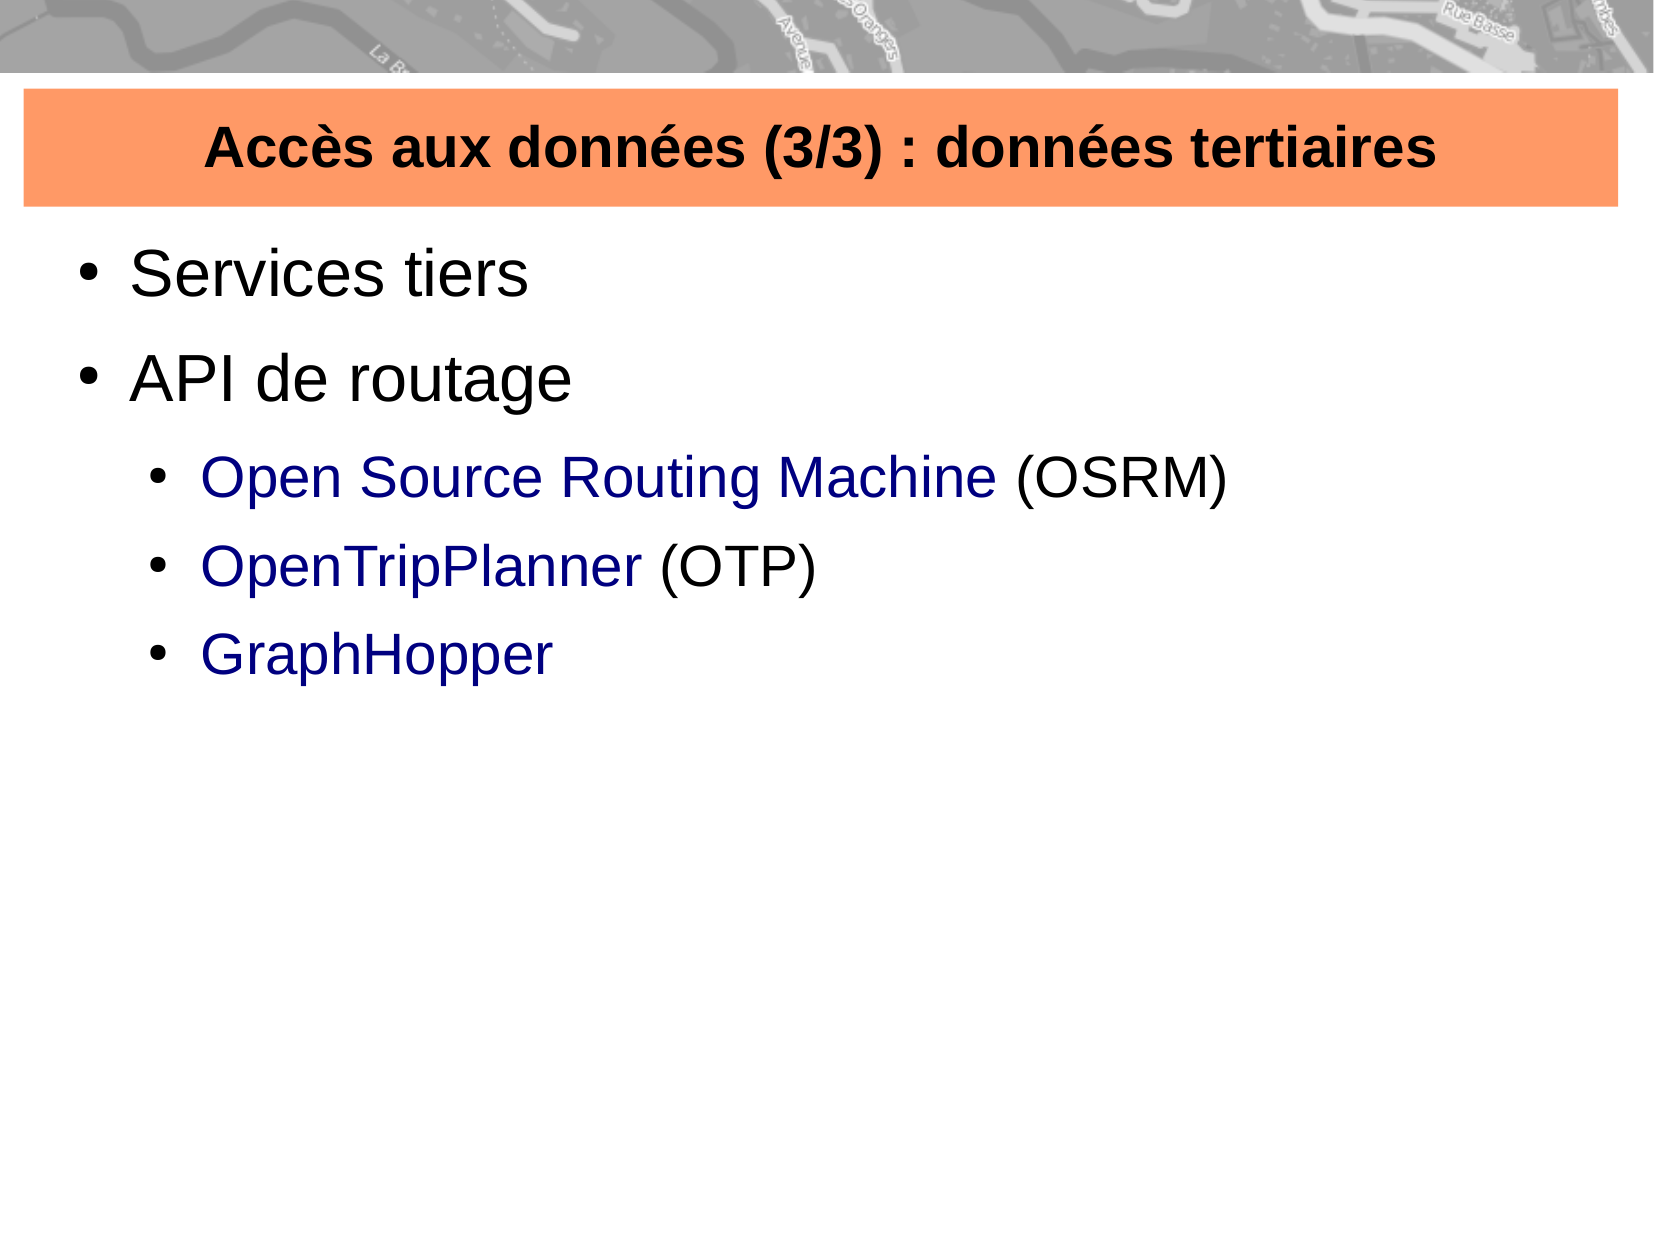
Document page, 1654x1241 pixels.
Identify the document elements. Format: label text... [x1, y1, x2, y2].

table_header [1240, 12, 1653, 77]
table_header [826, 12, 1240, 77]
list Services tiers API de routage Open Source Routing Machine (OSRM) OpenTripPlanner (OTP) GraphHopper [59, 236, 1548, 1157]
picture [0, 0, 1654, 73]
text_box Accès aux données (3/3) : données tertiaires [23, 88, 1619, 207]
table_header [0, 12, 413, 77]
table_header [413, 12, 826, 77]
